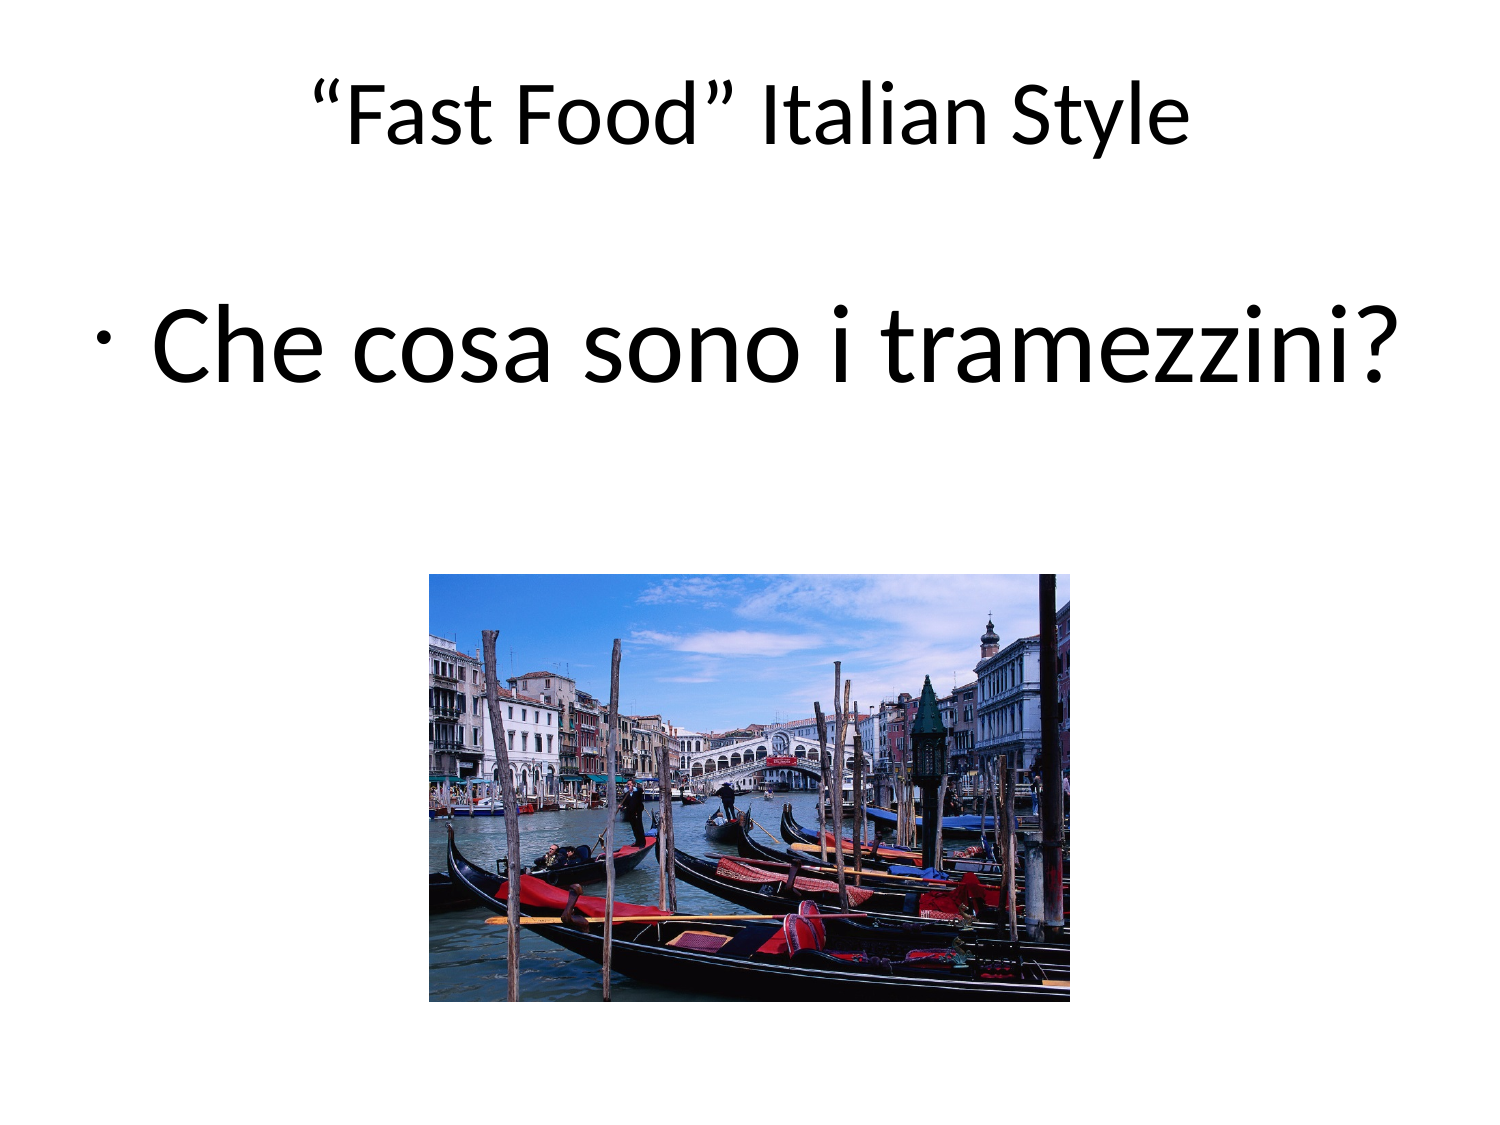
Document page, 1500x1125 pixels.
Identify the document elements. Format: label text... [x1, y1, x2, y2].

list Che cosa sono i tramezzini? [75, 262, 1425, 1005]
title “Fast Food” Italian Style [75, 45, 1425, 233]
picture [429, 574, 1070, 1002]
